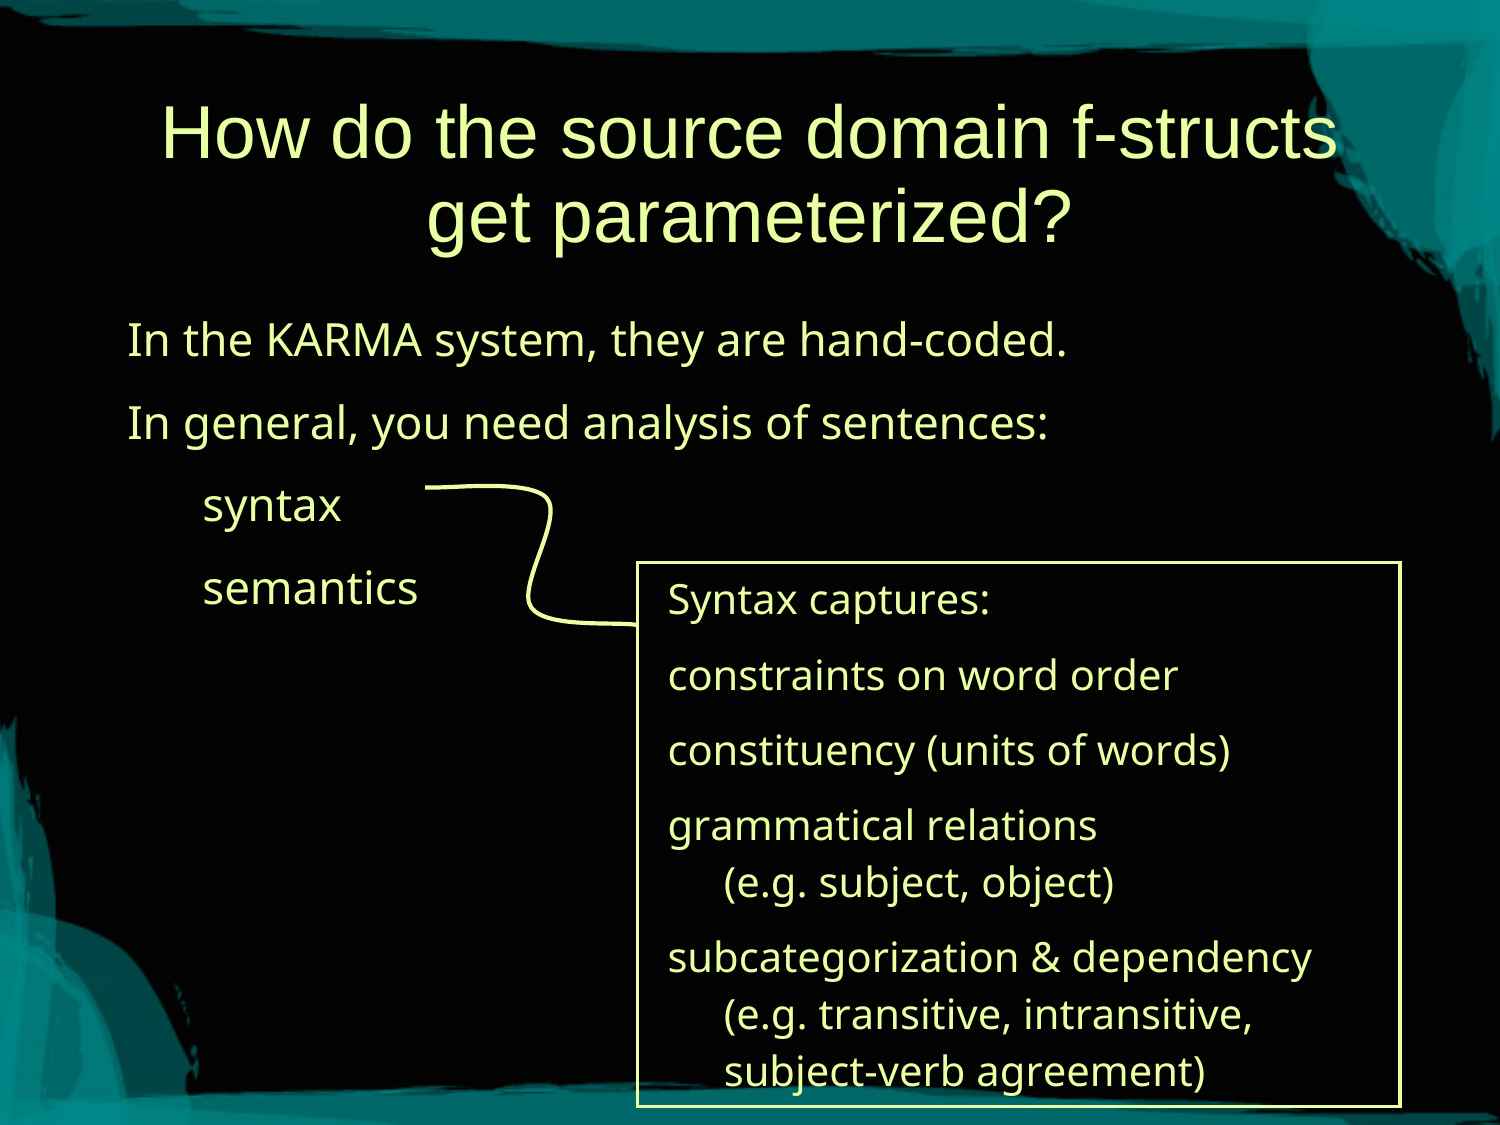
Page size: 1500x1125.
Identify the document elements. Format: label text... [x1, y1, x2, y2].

title How do the source domain f-structs get parameterized? [112, 77, 1388, 273]
picture [0, 0, 1500, 1125]
list In the KARMA system, they are hand-coded. In general, you need analysis of sentences: syntax semantics [112, 299, 1413, 613]
list Syntax captures: constraints on word order constituency (units of words) grammatical relations (e.g. subject, object) subcategorization & dependency (e.g. transitive, intransitive, subject-verb agreement) [637, 562, 1401, 1051]
